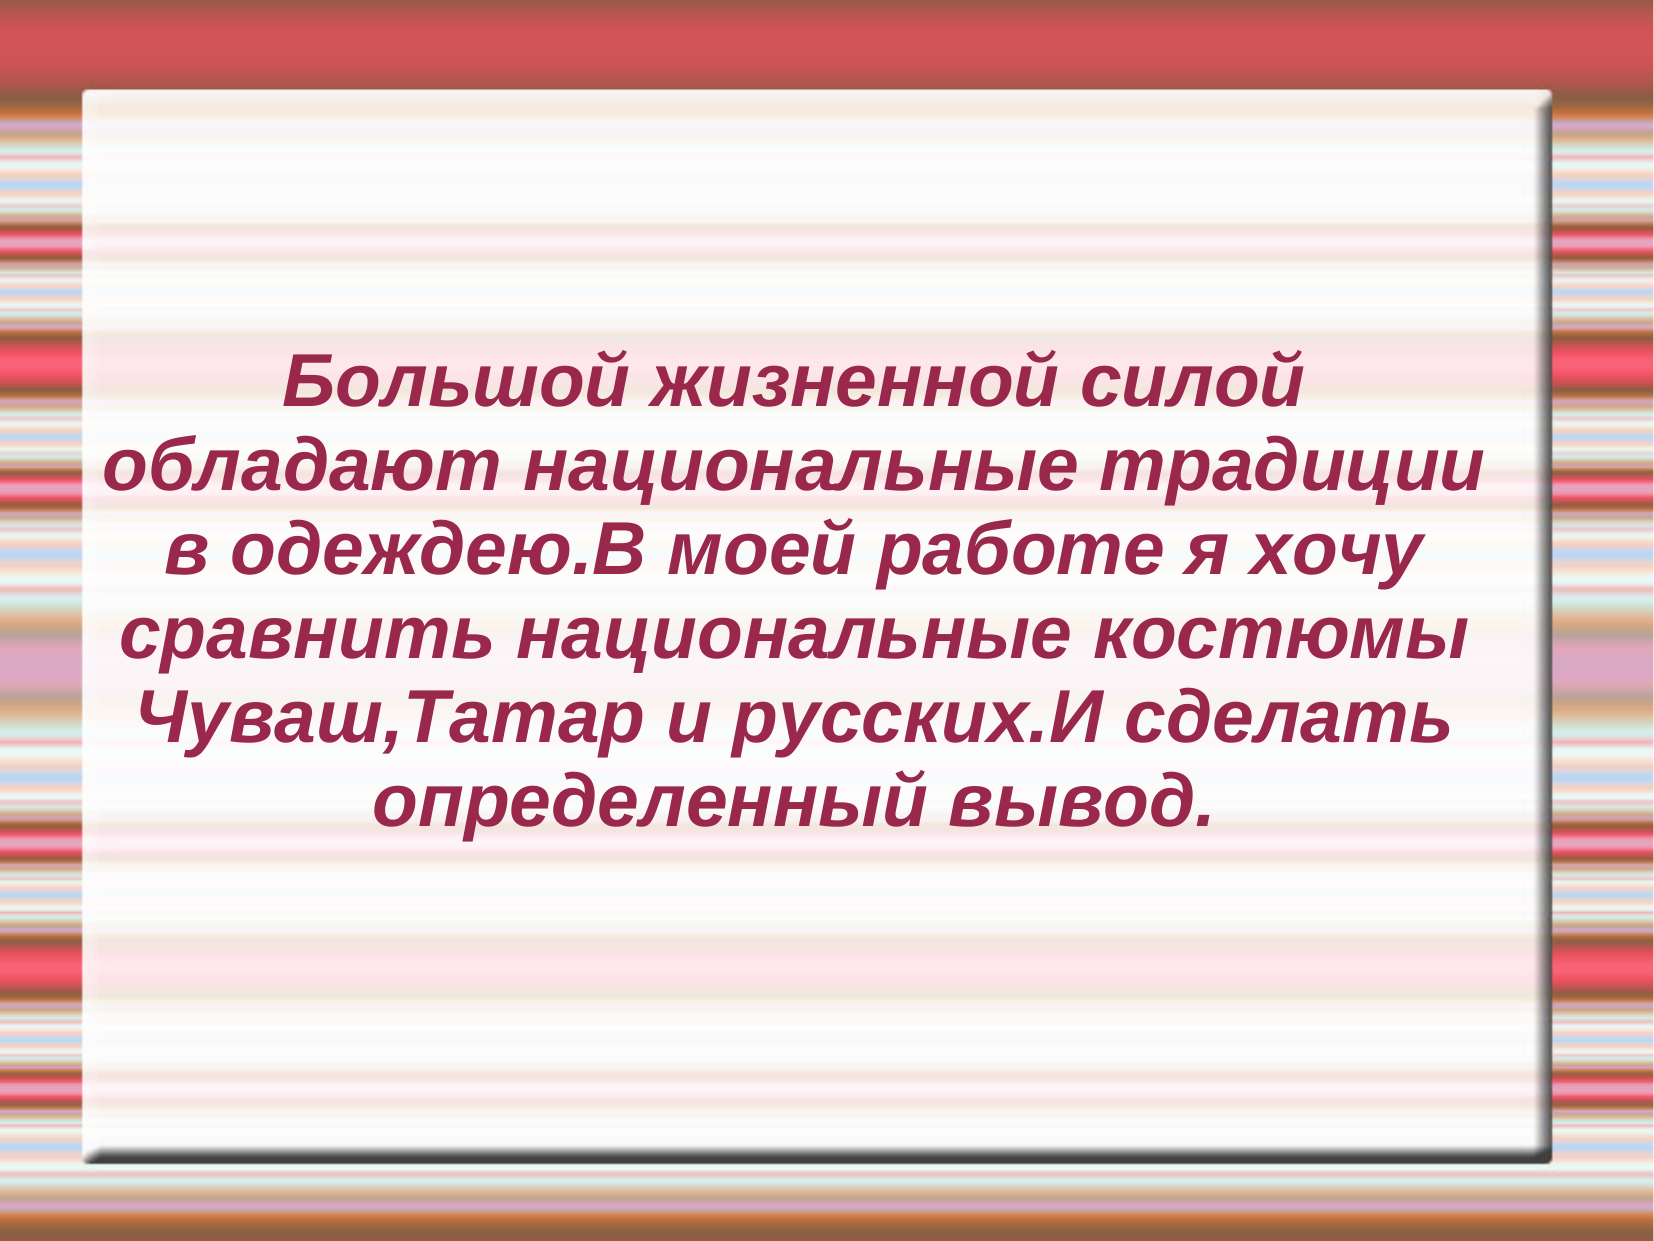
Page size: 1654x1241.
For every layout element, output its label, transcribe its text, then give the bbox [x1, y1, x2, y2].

title Большой жизненной силой обладают национальные традиции в одеждею.В моей работе я хочу сравнить национальные костюмы Чуваш,Татар и русских.И сделать определенный вывод. [88, 236, 1501, 945]
picture [0, 0, 1654, 1241]
